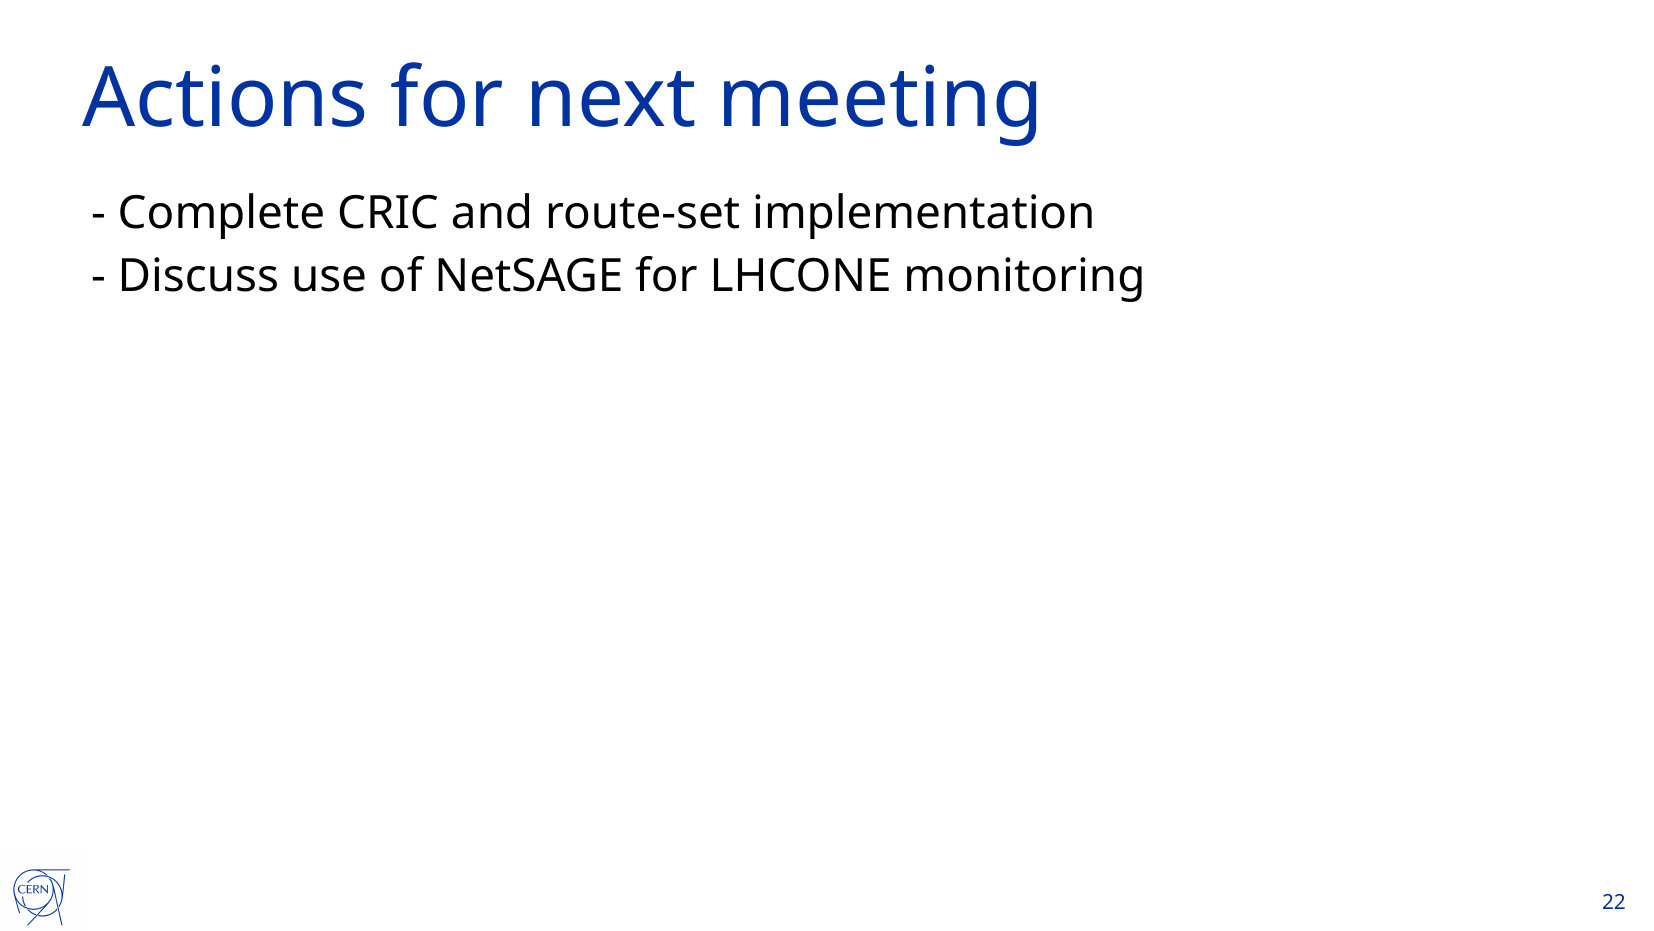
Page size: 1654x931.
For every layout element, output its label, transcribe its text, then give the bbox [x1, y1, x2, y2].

title Actions for next meeting [82, 37, 1571, 142]
text_box - Complete CRIC and route-set implementation - Discuss use of NetSAGE for LHCONE monitoring [76, 172, 1601, 792]
picture [0, 850, 127, 931]
